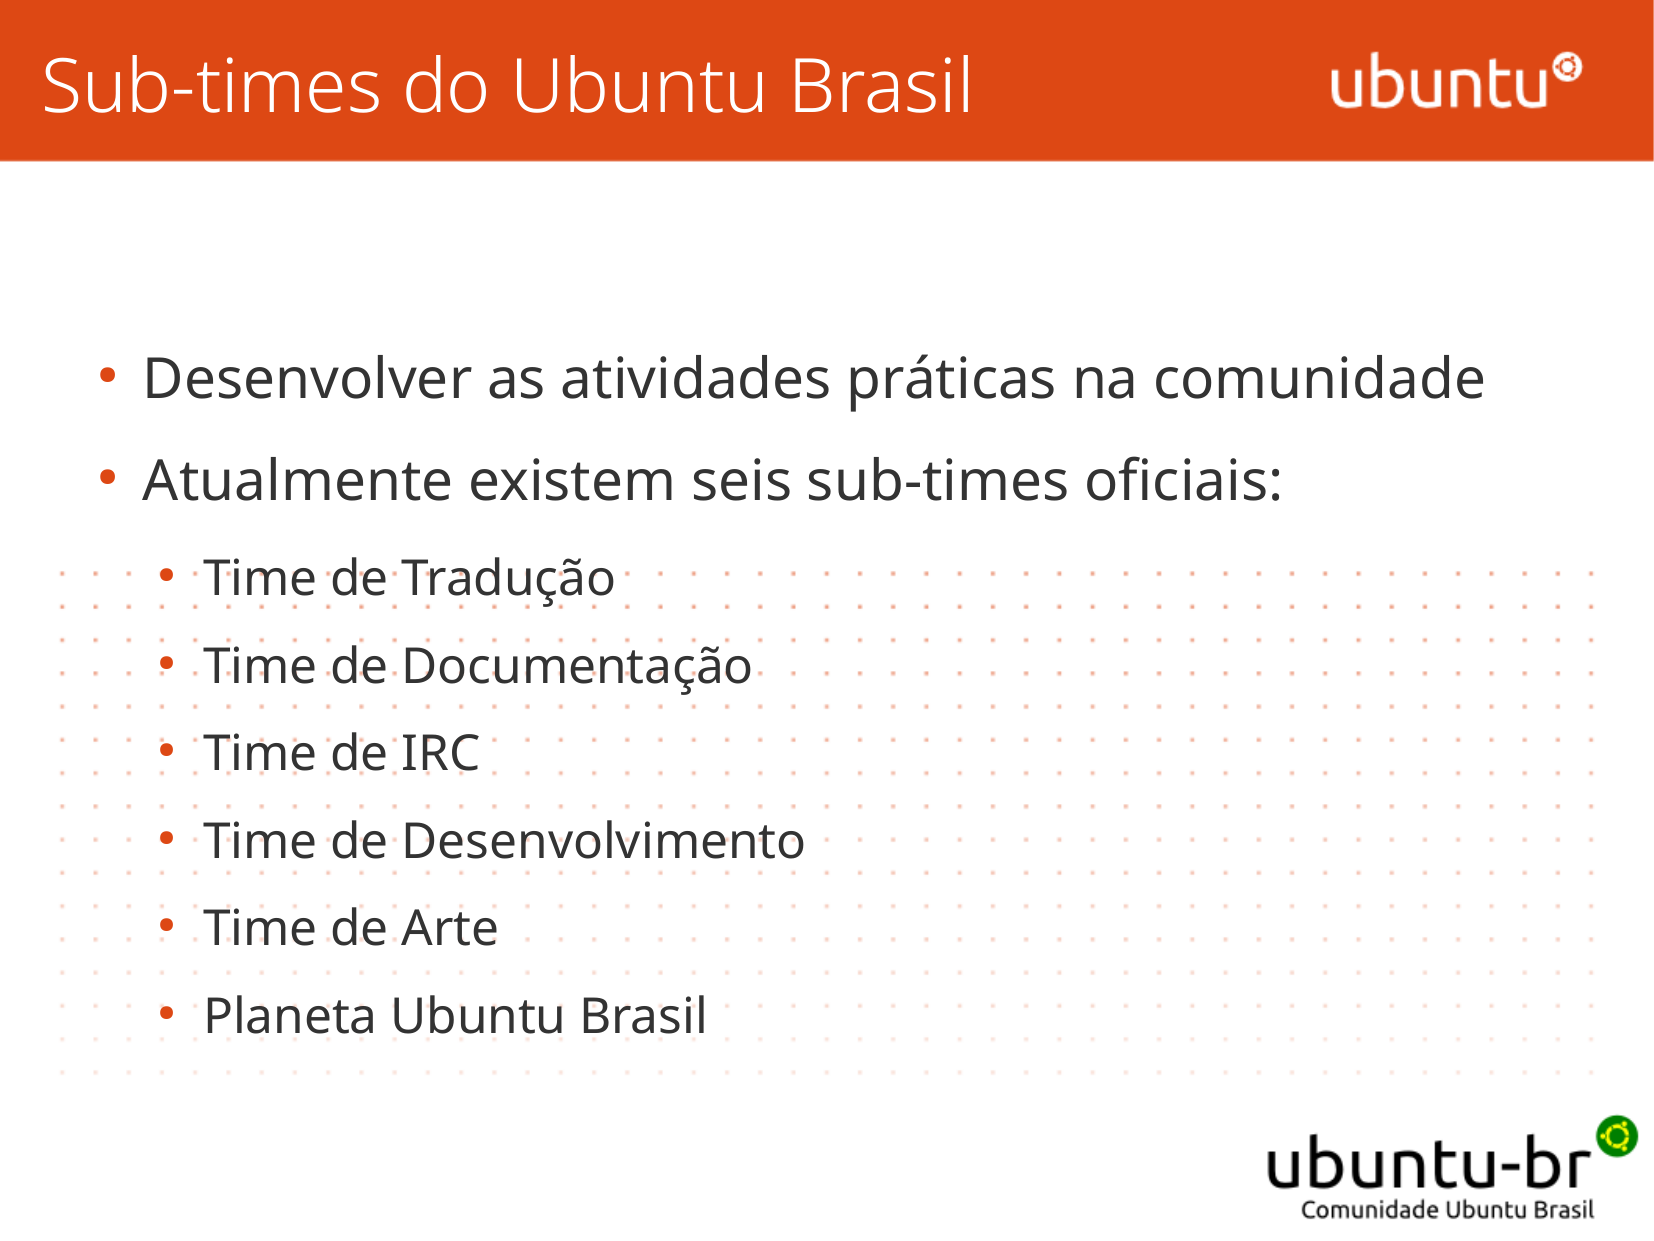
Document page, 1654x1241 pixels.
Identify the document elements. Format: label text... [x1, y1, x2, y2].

list Desenvolver as atividades práticas na comunidade Atualmente existem seis sub-times oficiais: Time de Tradução Time de Documentação Time de IRC Time de Desenvolvimento Time de Arte Planeta Ubuntu Brasil [82, 337, 1538, 1058]
picture [0, 0, 1654, 1241]
title Sub-times do Ubuntu Brasil [41, 31, 1300, 136]
